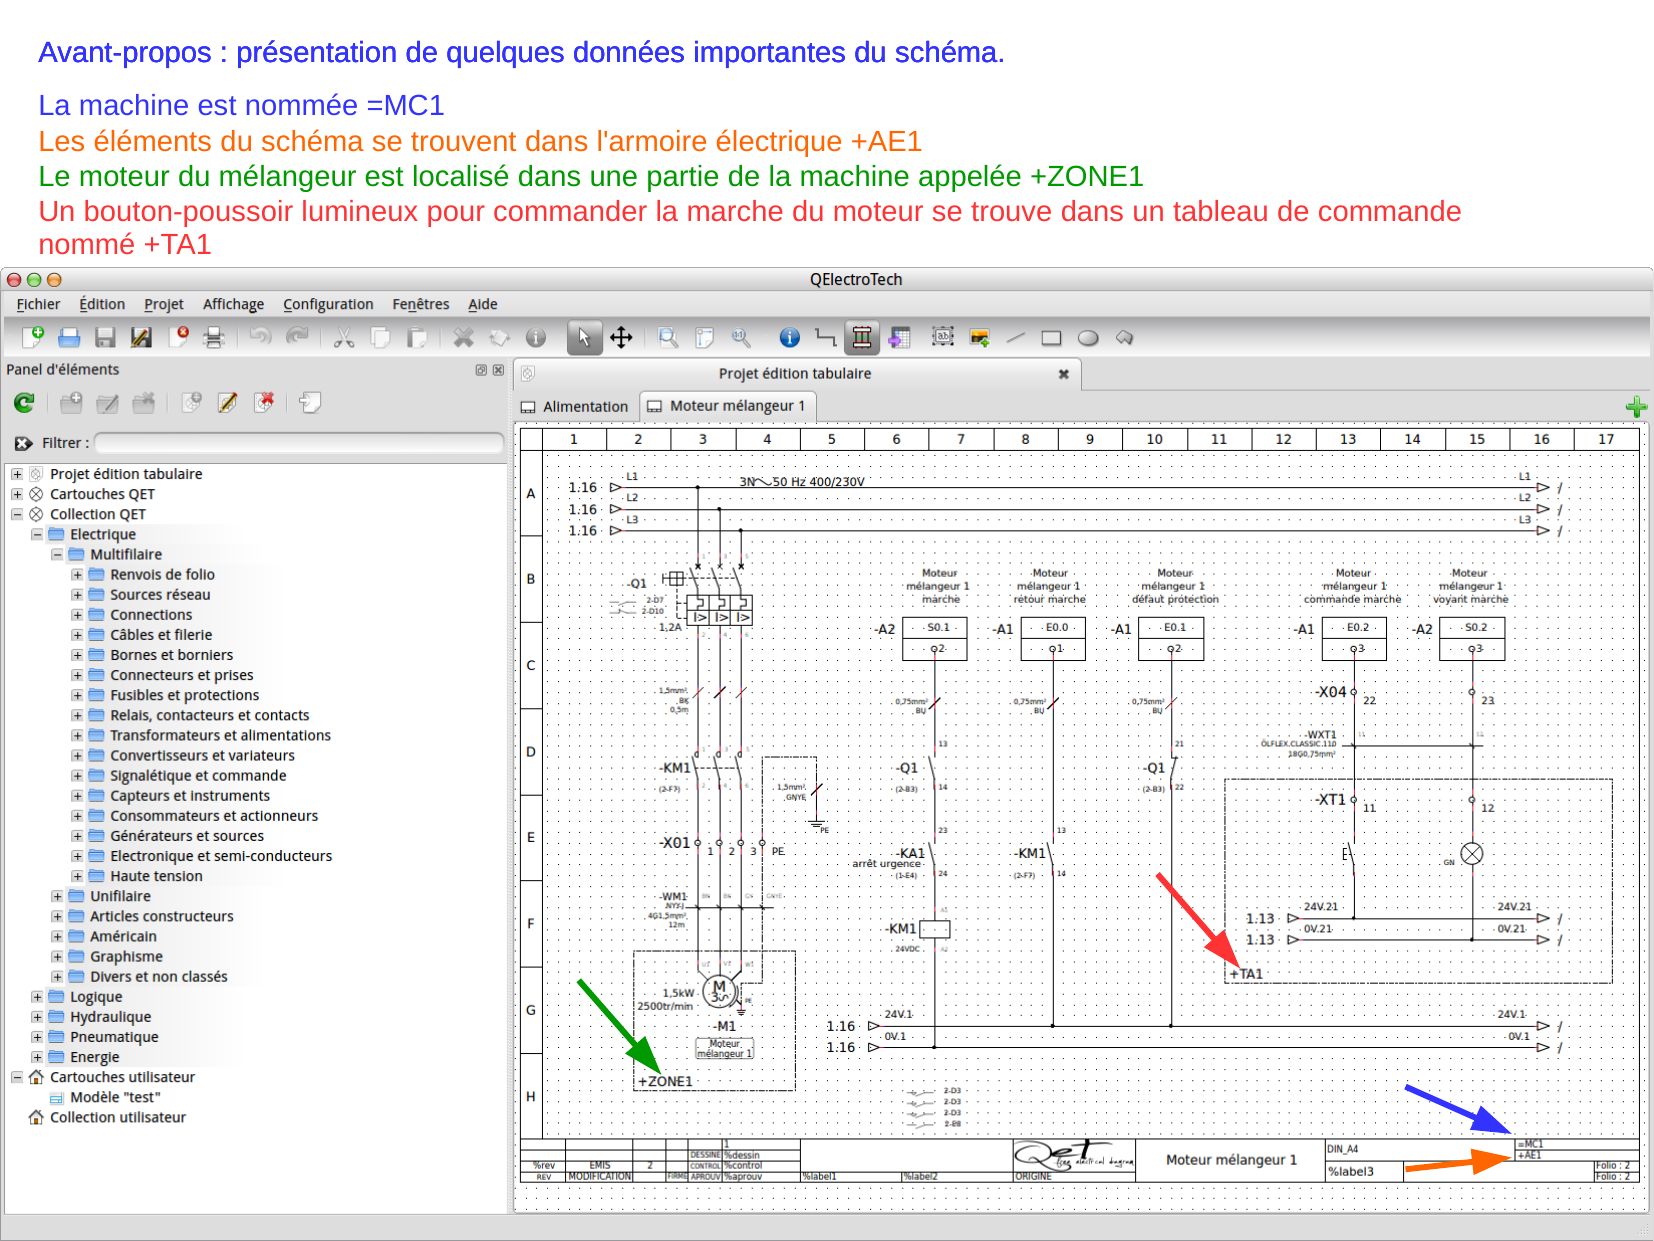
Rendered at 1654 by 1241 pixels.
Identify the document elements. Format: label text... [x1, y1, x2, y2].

text_box Le moteur du mélangeur est localisé dans une partie de la machine appelée +ZONE1 [23, 152, 1607, 188]
text_box La machine est nommée =MC1 [23, 88, 1607, 117]
text_box Un bouton-poussoir lumineux pour commander la marche du moteur se trouve dans un tableau de commande nommé +TA1 [23, 188, 1607, 269]
picture [0, 267, 1654, 1241]
text_box Les éléments du schéma se trouvent dans l'armoire électrique +AE1 [23, 117, 1607, 152]
text_box Avant-propos : présentation de quelques données importantes du schéma. [23, 28, 1607, 88]
